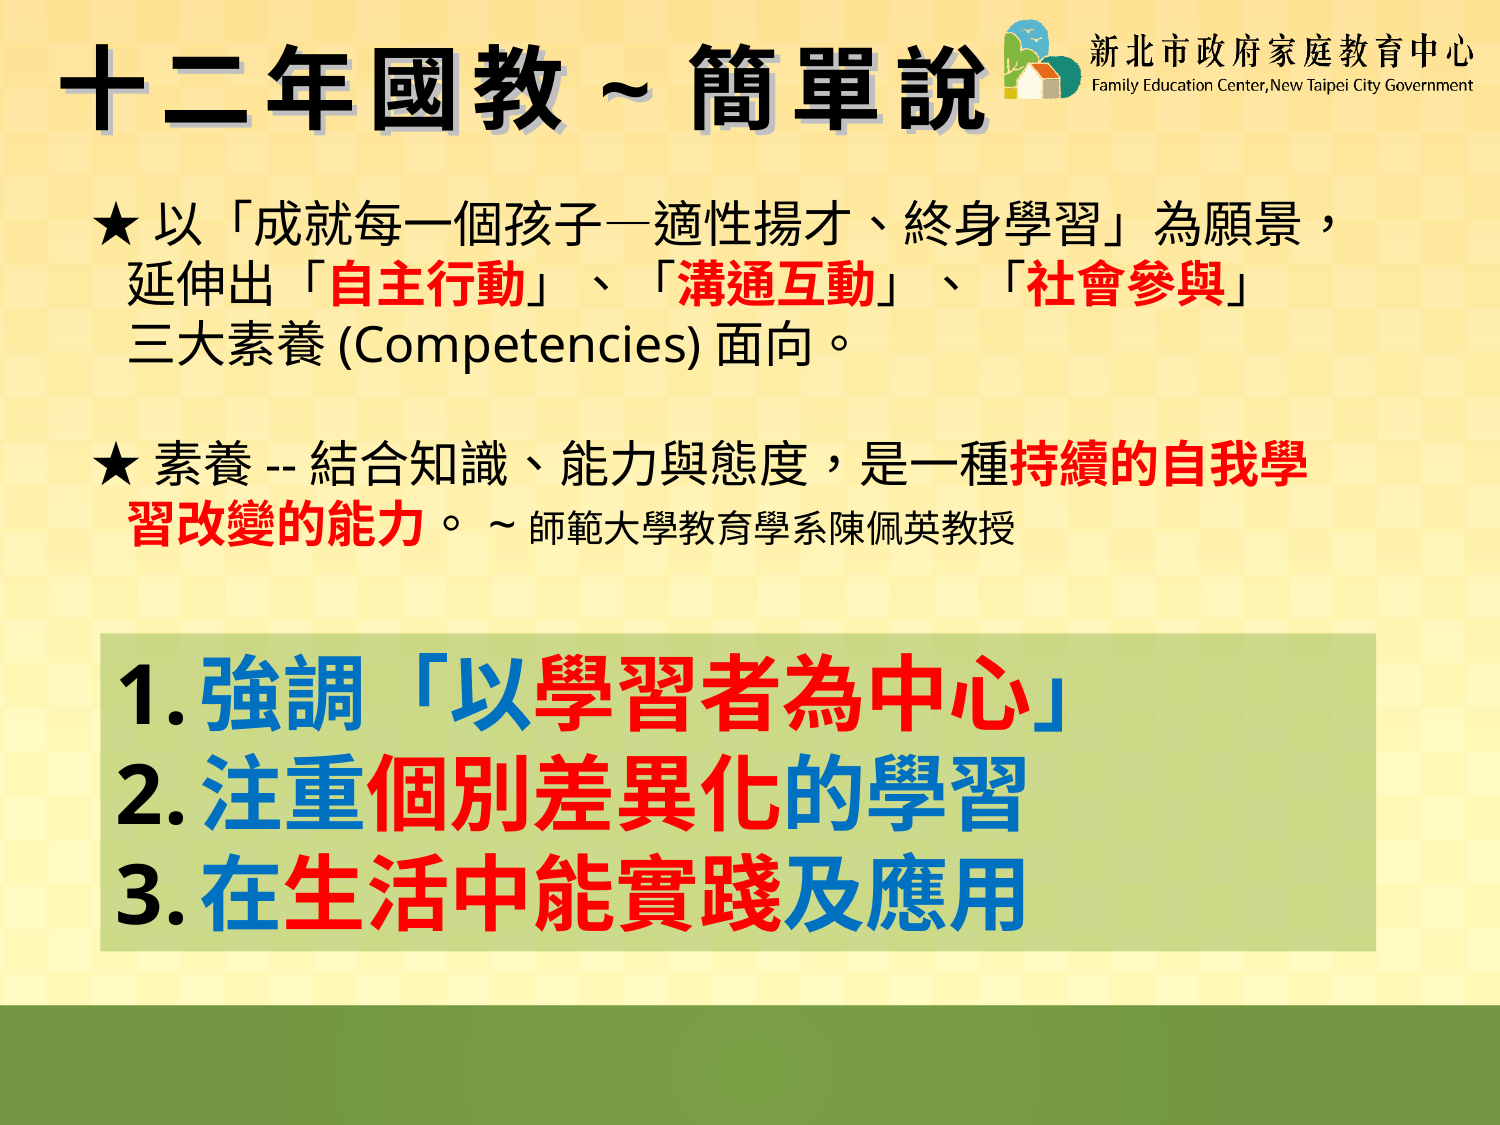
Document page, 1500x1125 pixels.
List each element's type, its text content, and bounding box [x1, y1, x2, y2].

text_box 強調「以學習者為中心」 注重個別差異化的學習 在生活中能實踐及應用 [100, 633, 1377, 952]
text_box 十二年國教~簡單說 [41, 23, 1093, 150]
text_box ★以「成就每一個孩子—適性揚才、終身學習」為願景， 延伸出「自主行動」、「溝通互動」、「社會參與」 三大素養(Competencies)面向。 ★素養--結合知識、能力與態度，是一種持續的自我學 習改變的能力。~師範大學教育學系陳佩英教授 [76, 184, 1353, 564]
